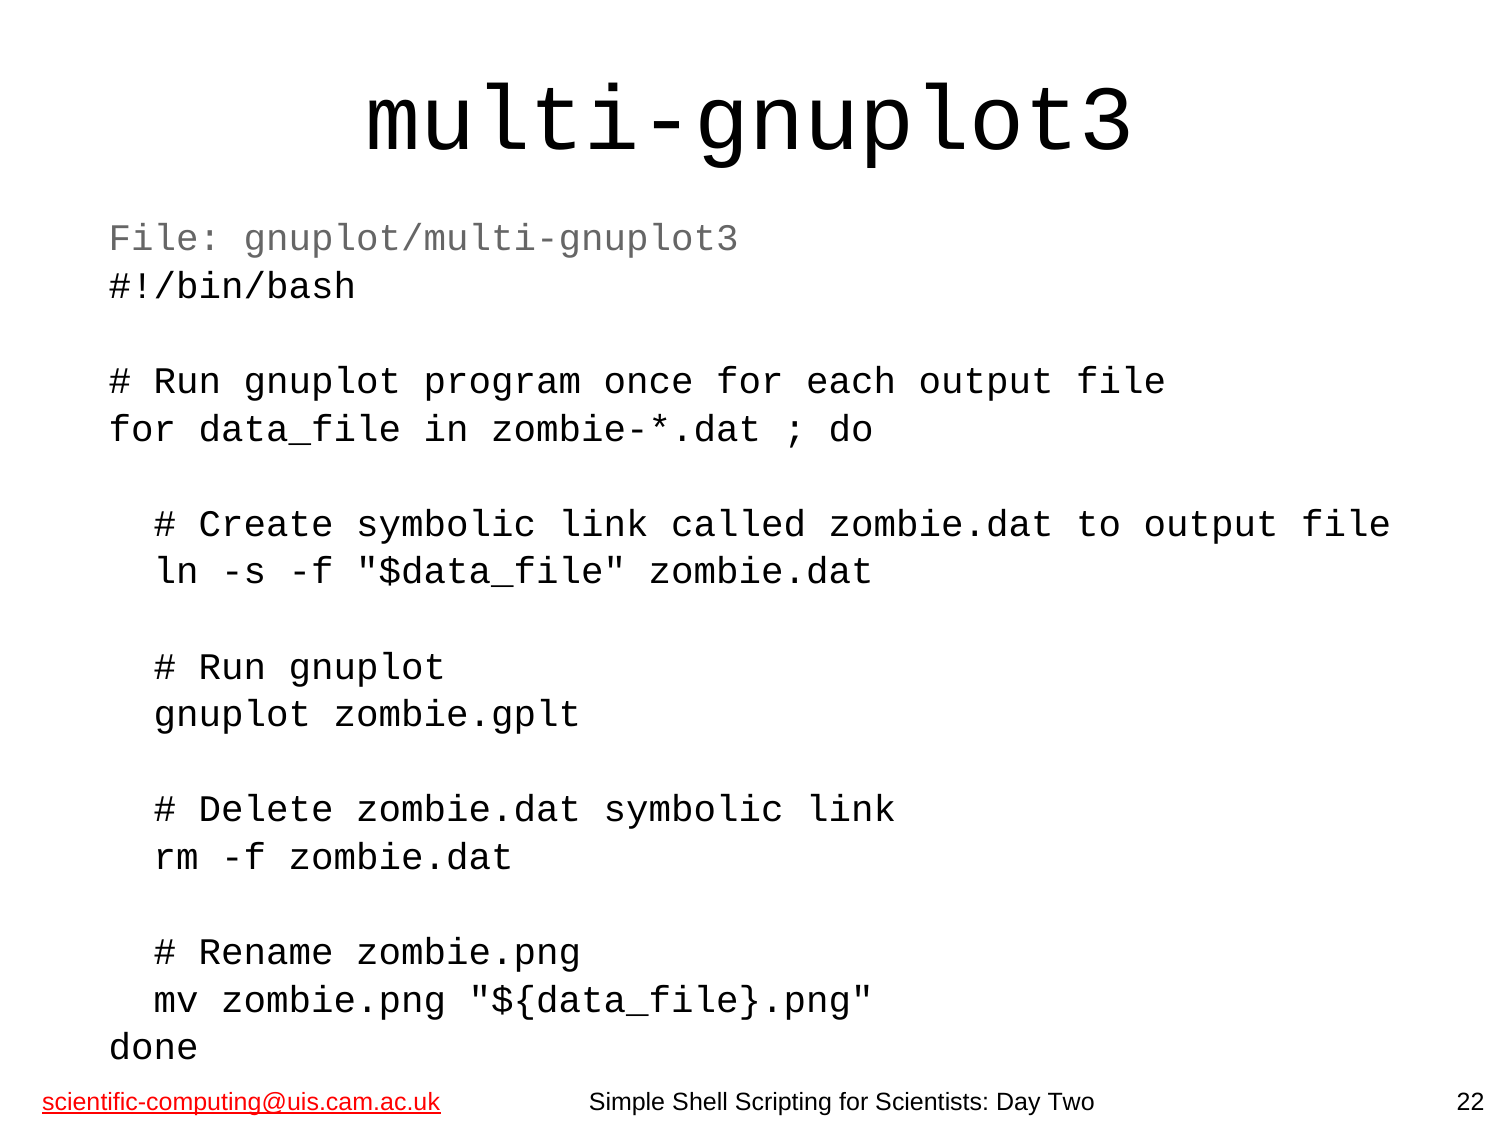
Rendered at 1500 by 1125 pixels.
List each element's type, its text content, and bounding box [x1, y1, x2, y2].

title multi-gnuplot3 [37, 62, 1463, 188]
list File: gnuplot/multi-gnuplot3 #!/bin/bash # Run gnuplot program once for each output file for data_file in zombie-*.dat ; do # Create symbolic link called zombie.dat to output file ln -s -f "$data_file" zombie.dat # Run gnuplot gnuplot zombie.gplt # Delete zombie.dat symbolic link rm -f zombie.dat # Rename zombie.png mv zombie.png "${data_file}.png" done [93, 212, 1475, 1076]
